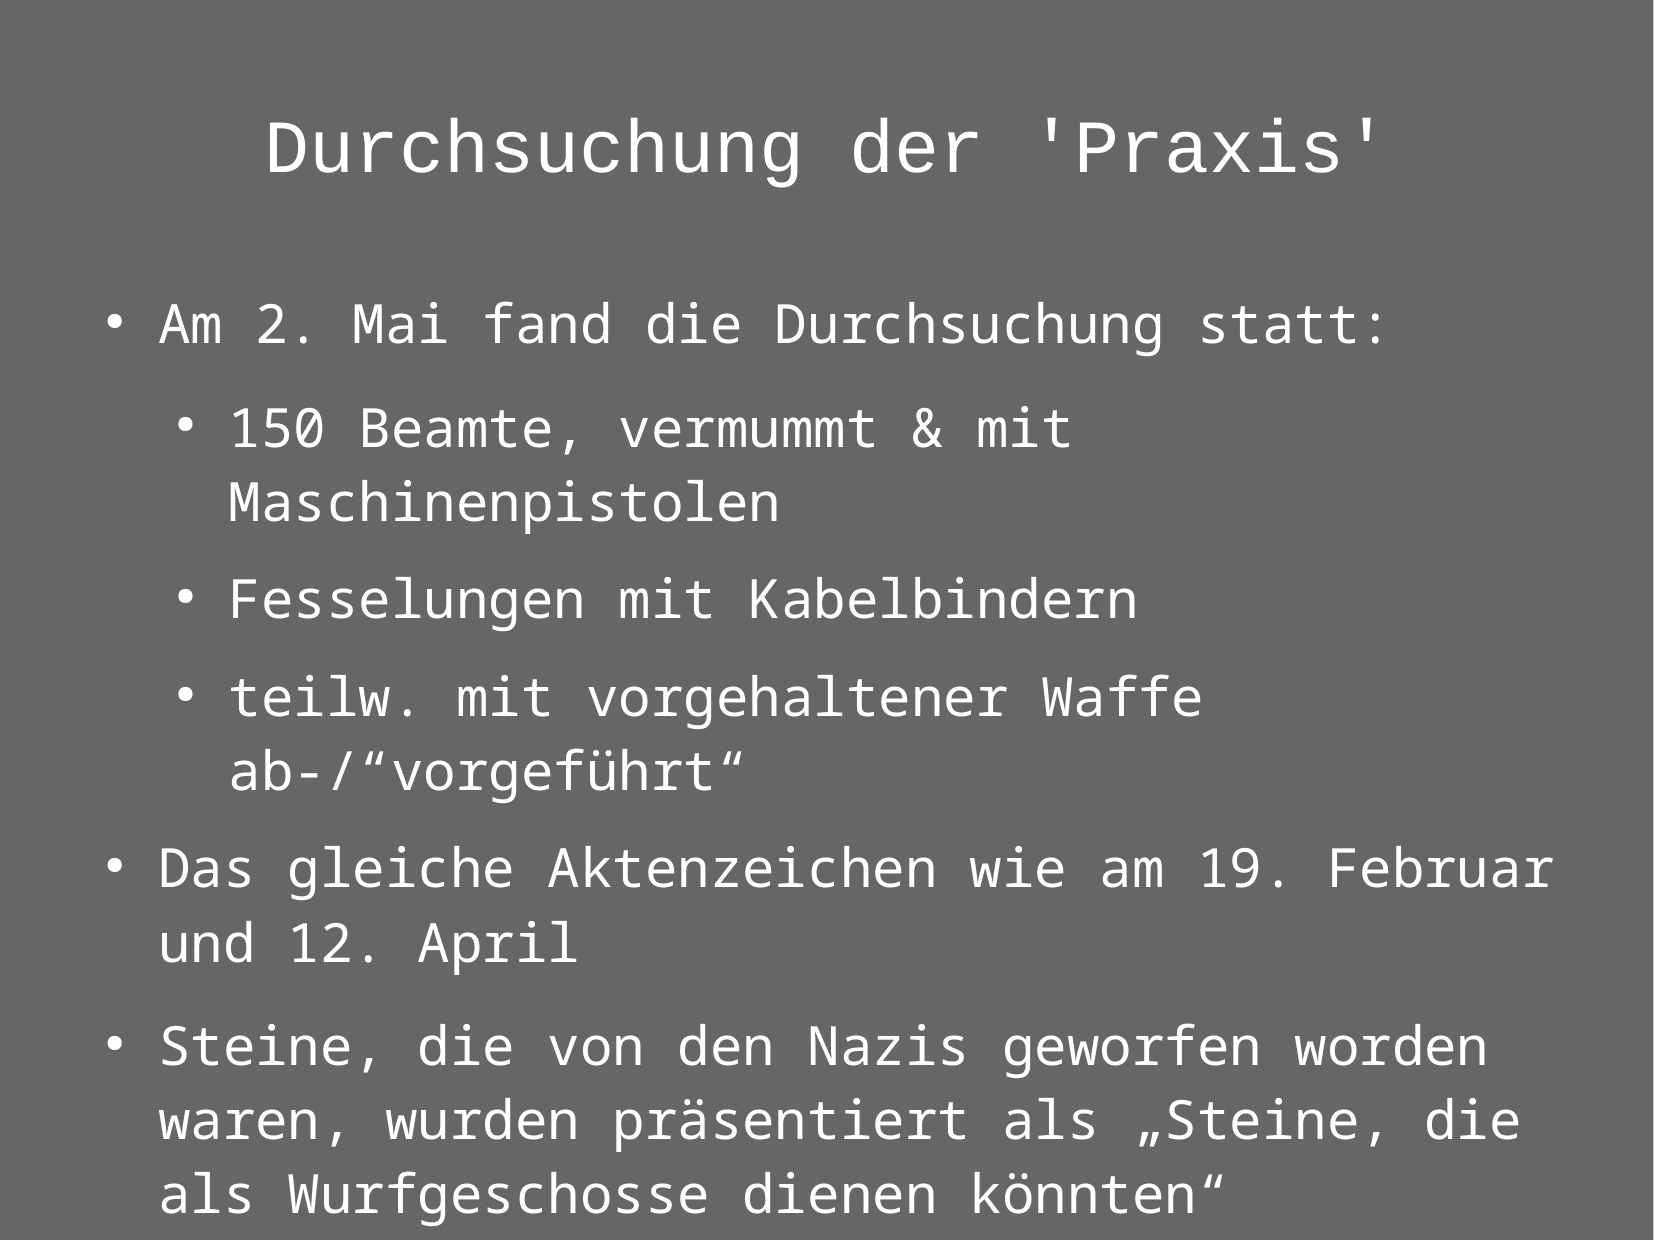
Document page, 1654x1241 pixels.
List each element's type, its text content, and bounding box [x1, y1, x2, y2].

list Am 2. Mai fand die Durchsuchung statt: 150 Beamte, vermummt & mit Maschinenpistolen Fesselungen mit Kabelbindern teilw. mit vorgehaltener Waffe ab-/“vorgeführt“ Das gleiche Aktenzeichen wie am 19. Februar und 12. April Steine, die von den Nazis geworfen worden waren, wurden präsentiert als „Steine, die als Wurfgeschosse dienen könnten“ [87, 285, 1576, 1090]
title Durchsuchung der 'Praxis' [82, 49, 1571, 257]
